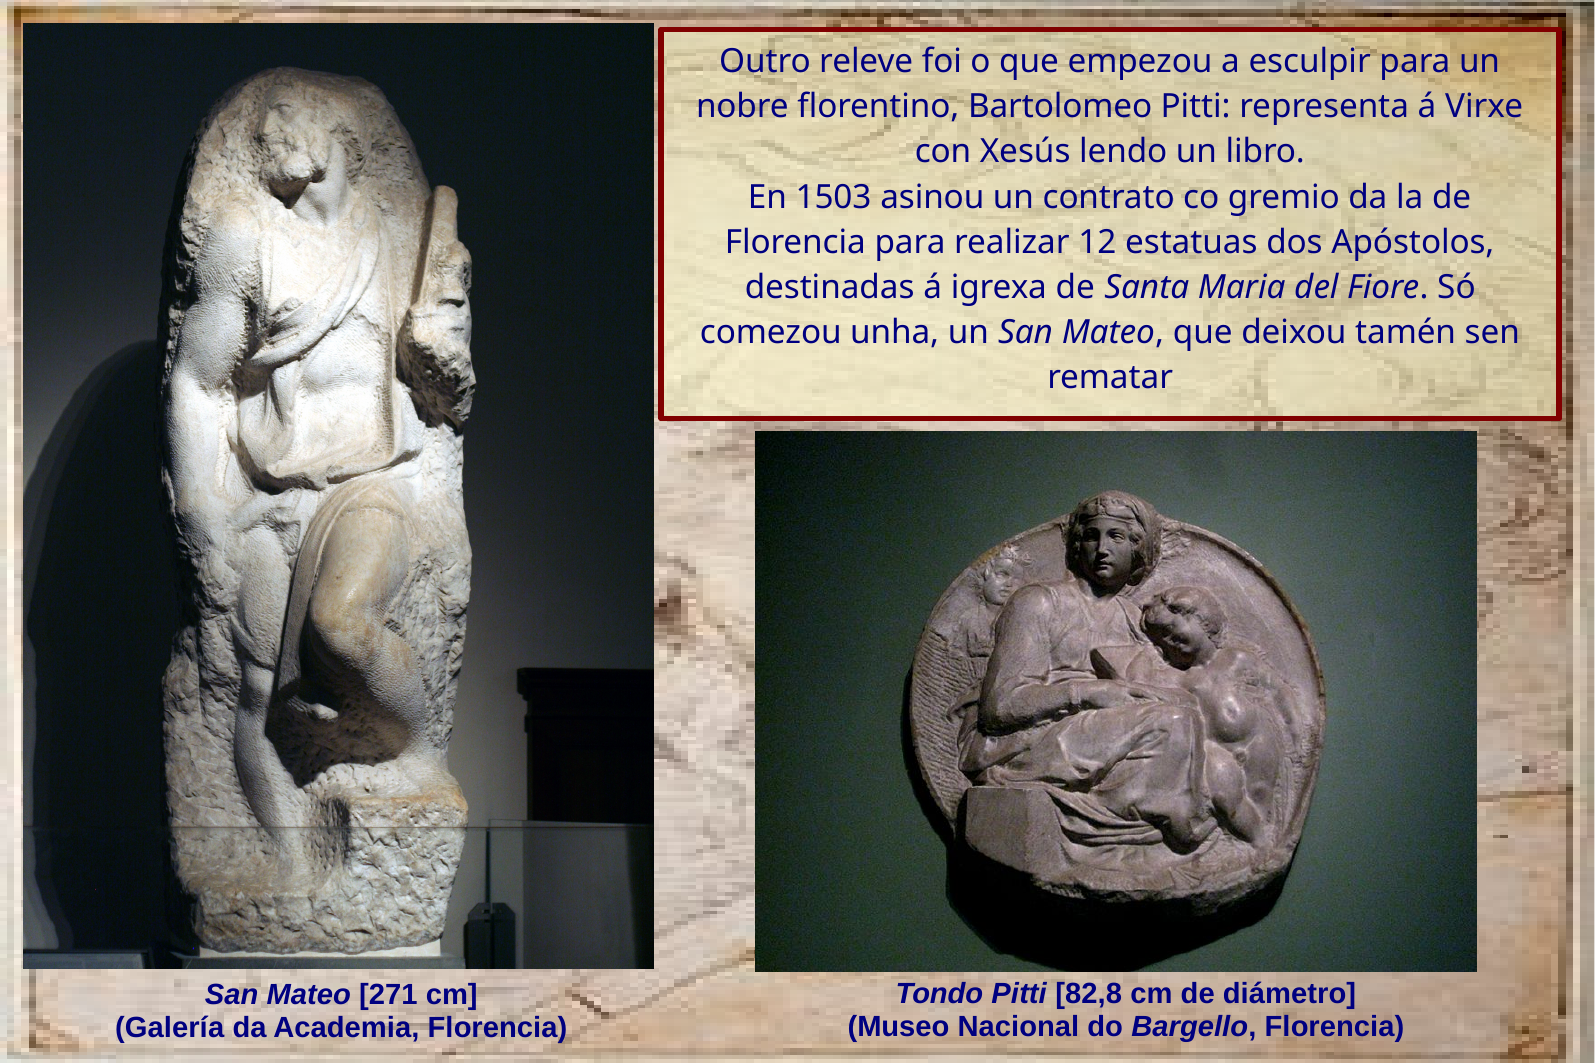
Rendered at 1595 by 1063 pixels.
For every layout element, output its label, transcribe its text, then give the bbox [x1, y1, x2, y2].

text_box Outro releve foi o que empezou a esculpir para un nobre florentino, Bartolomeo Pitti: representa á Virxe con Xesús lendo un libro. En 1503 asinou un contrato co gremio da la de Florencia para realizar 12 estatuas dos Apóstolos, destinadas á igrexa de Santa Maria del Fiore. Só comezou unha, un San Mateo, que deixou tamén sen rematar [661, 29, 1560, 419]
picture [0, 0, 1595, 1063]
text_box San Mateo [271 cm] (Galería da Academia, Florencia) [100, 970, 583, 1052]
text_box Tondo Pitti [82,8 cm de diámetro] (Museo Nacional do Bargello, Florencia) [832, 972, 1421, 1051]
